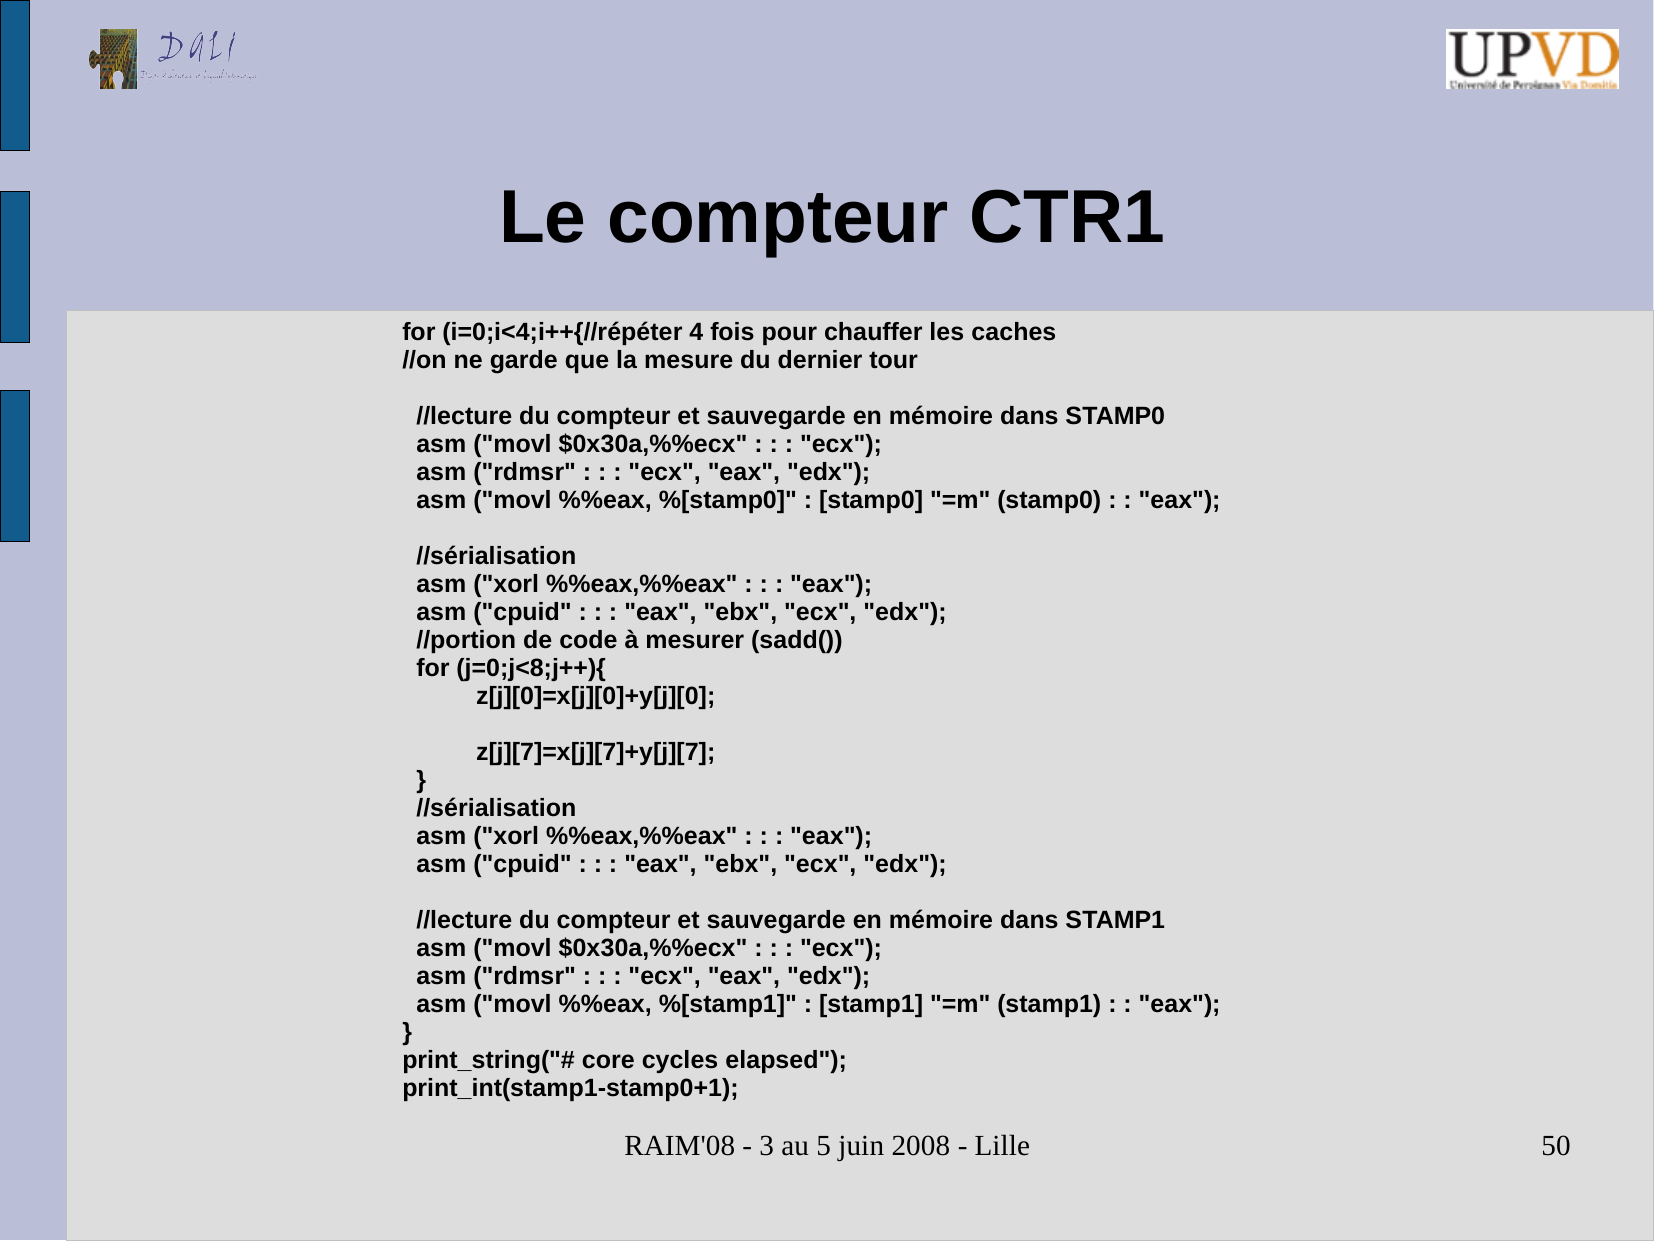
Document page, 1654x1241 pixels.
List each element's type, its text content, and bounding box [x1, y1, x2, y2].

text_box for (i=0;i<4;i++{//répéter 4 fois pour chauffer les caches //on ne garde que la mesure du dernier tour //lecture du compteur et sauvegarde en mémoire dans STAMP0 asm ("movl $0x30a,%%ecx" : : : "ecx"); asm ("rdmsr" : : : "ecx", "eax", "edx"); asm ("movl %%eax, %[stamp0]" : [stamp0] "=m" (stamp0) : : "eax"); //sérialisation asm ("xorl %%eax,%%eax" : : : "eax"); asm ("cpuid" : : : "eax", "ebx", "ecx", "edx"); //portion de code à mesurer (sadd()) for (j=0;j<8;j++){ z[j][0]=x[j][0]+y[j][0]; z[j][7]=x[j][7]+y[j][7]; } //sérialisation asm ("xorl %%eax,%%eax" : : : "eax"); asm ("cpuid" : : : "eax", "ebx", "ecx", "edx"); //lecture du compteur et sauvegarde en mémoire dans STAMP1 asm ("movl $0x30a,%%ecx" : : : "ecx"); asm ("rdmsr" : : : "ecx", "eax", "edx"); asm ("movl %%eax, %[stamp1]" : [stamp1] "=m" (stamp1) : : "eax"); } print_string("# core cycles elapsed"); print_int(stamp1-stamp0+1); [387, 310, 1237, 1131]
picture [88, 29, 261, 89]
picture [1446, 29, 1619, 89]
text_box Le compteur CTR1 [484, 166, 1181, 266]
